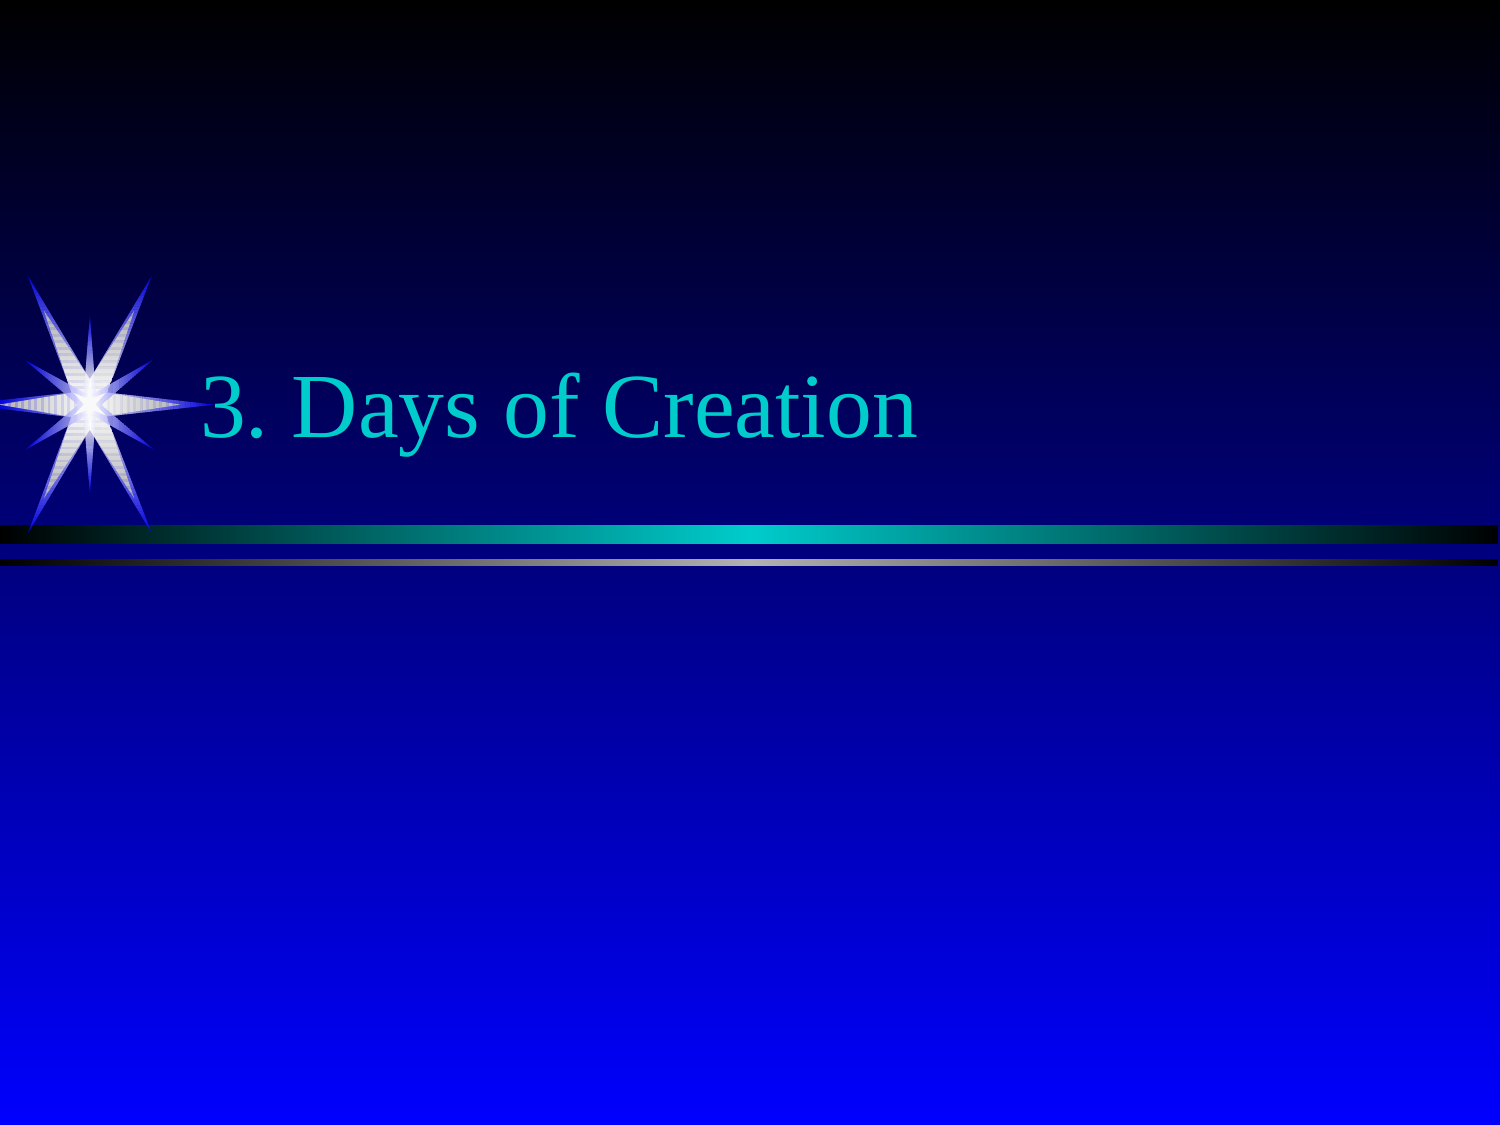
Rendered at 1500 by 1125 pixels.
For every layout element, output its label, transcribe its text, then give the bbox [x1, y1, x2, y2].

title 3. Days of Creation [200, 312, 1476, 501]
